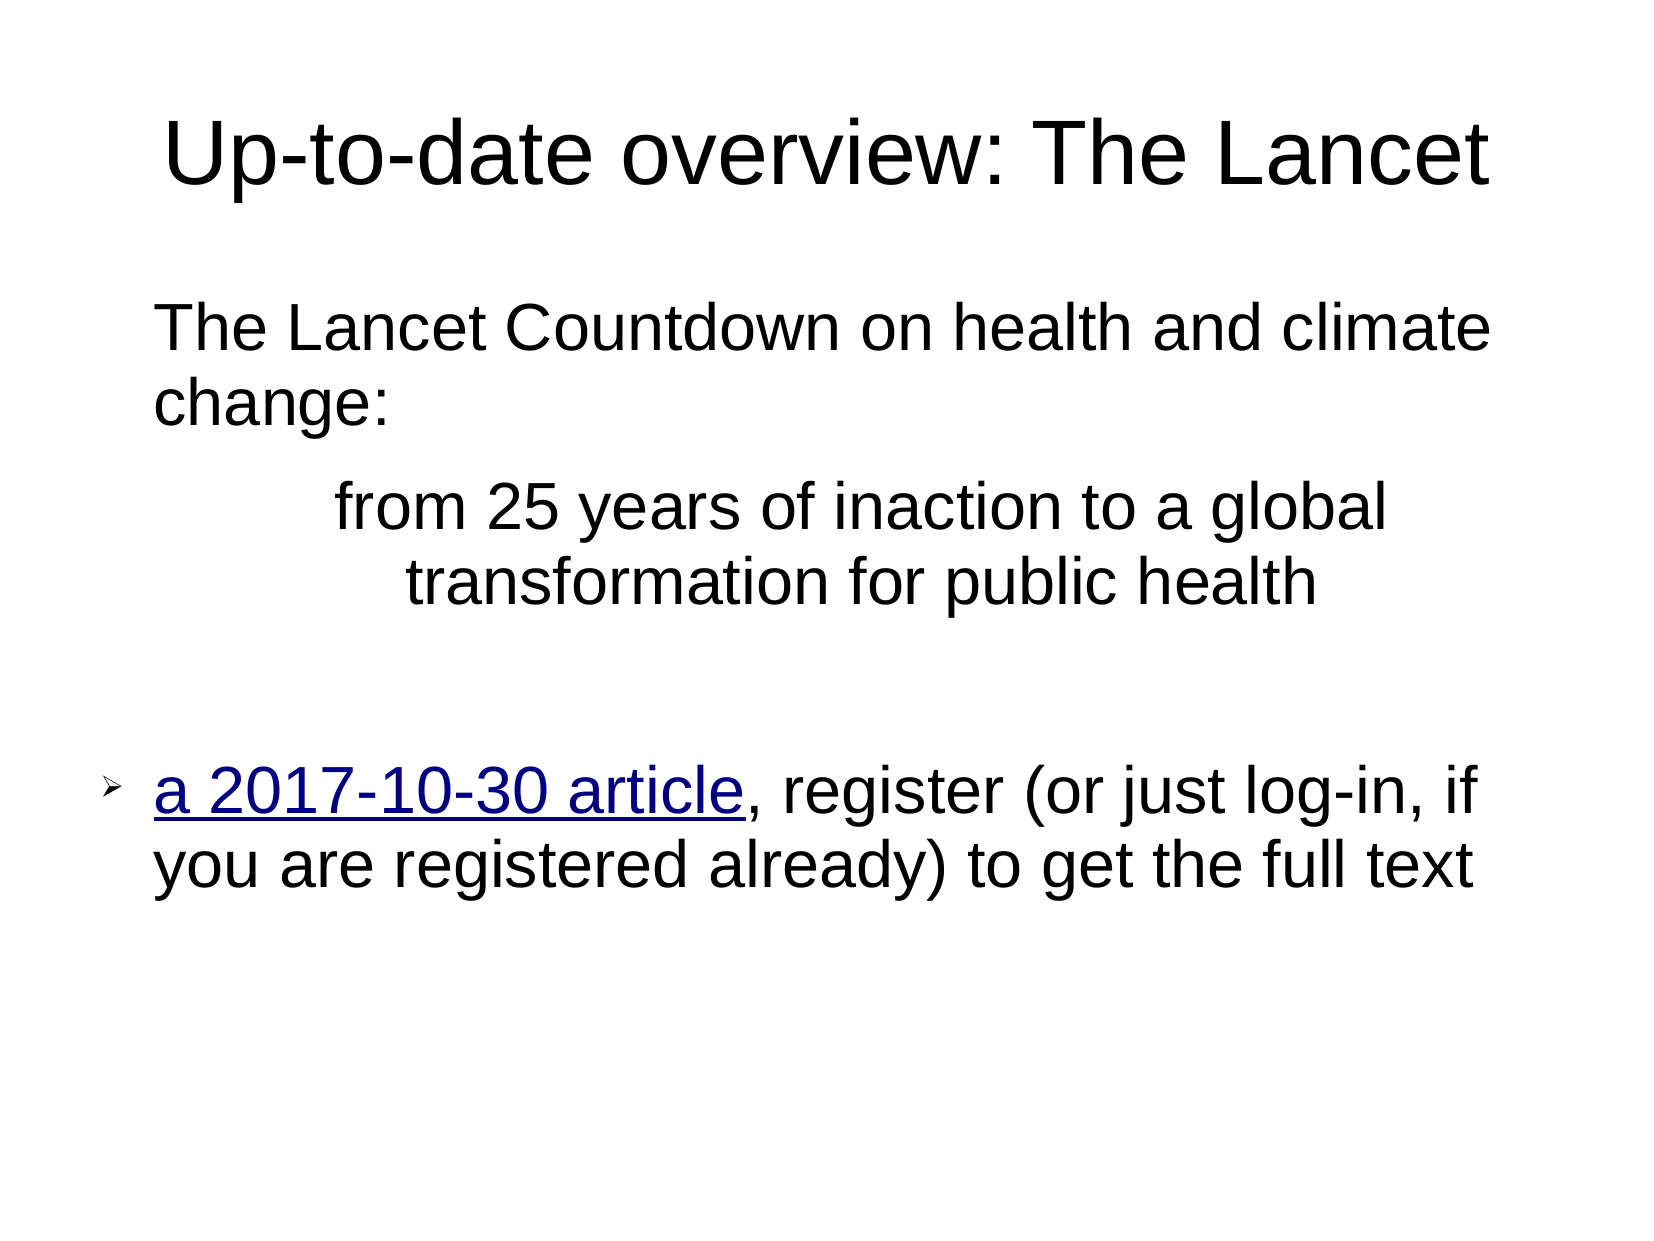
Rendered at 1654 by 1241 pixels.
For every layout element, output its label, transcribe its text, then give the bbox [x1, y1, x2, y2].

list The Lancet Countdown on health and climate change: from 25 years of inaction to a global transformation for public health a 2017-10-30 article, register (or just log-in, if you are registered already) to get the full text [82, 290, 1571, 1109]
title Up-to-date overview: The Lancet [82, 49, 1571, 257]
